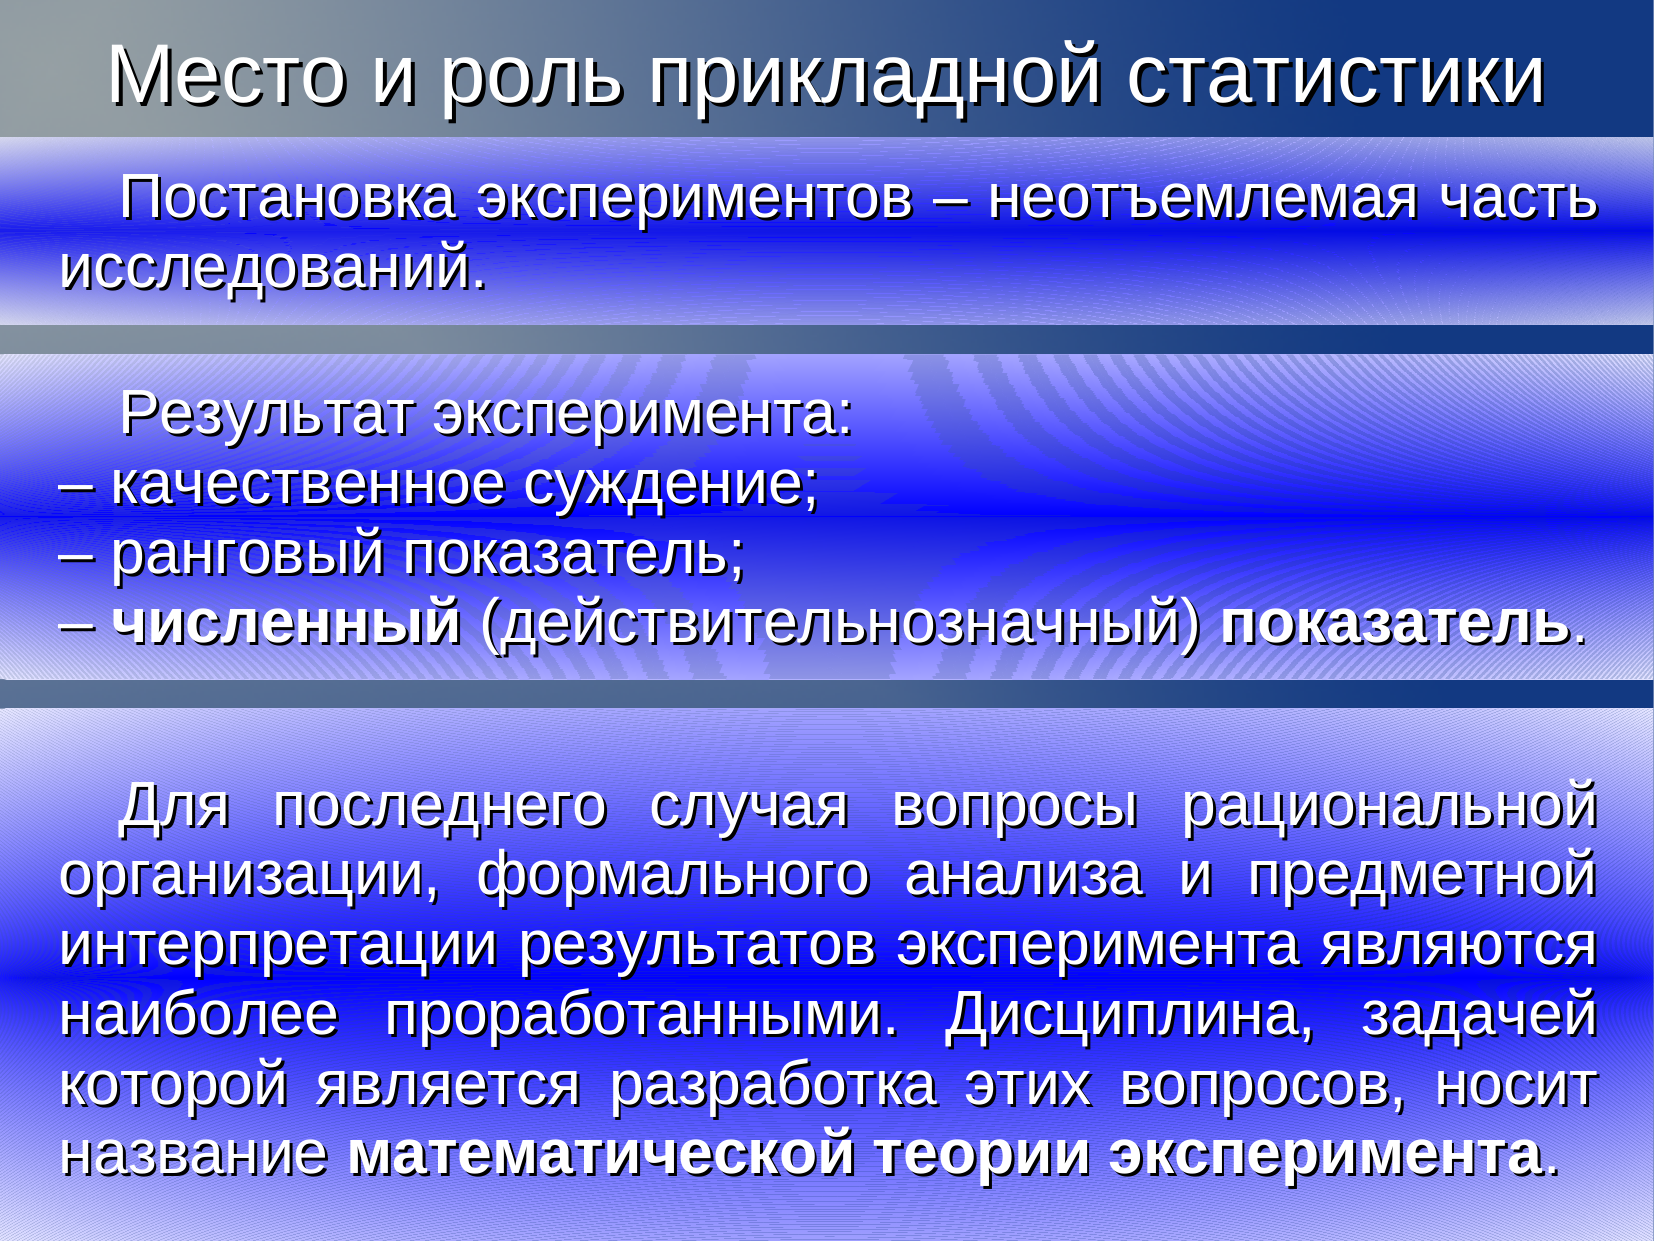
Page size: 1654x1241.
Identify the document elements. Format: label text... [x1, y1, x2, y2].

title Результат эксперимента: – качественное суждение; – ранговый показатель; – численный (действительнозначный) показатель. [0, 354, 1654, 680]
title Место и роль прикладной статистики [82, 27, 1571, 121]
picture [0, 325, 1654, 354]
title Для последнего случая вопросы рациональной организации, формального анализа и предметной интерпретации результатов эксперимента являются наиболее проработанными. Дисциплина, задачей которой является разработка этих вопросов, носит название математической теории эксперимента. [0, 708, 1654, 1241]
title Постановка экспериментов – неотъемлемая часть исследований. [0, 137, 1654, 325]
picture [0, 0, 1654, 137]
picture [0, 680, 1654, 708]
